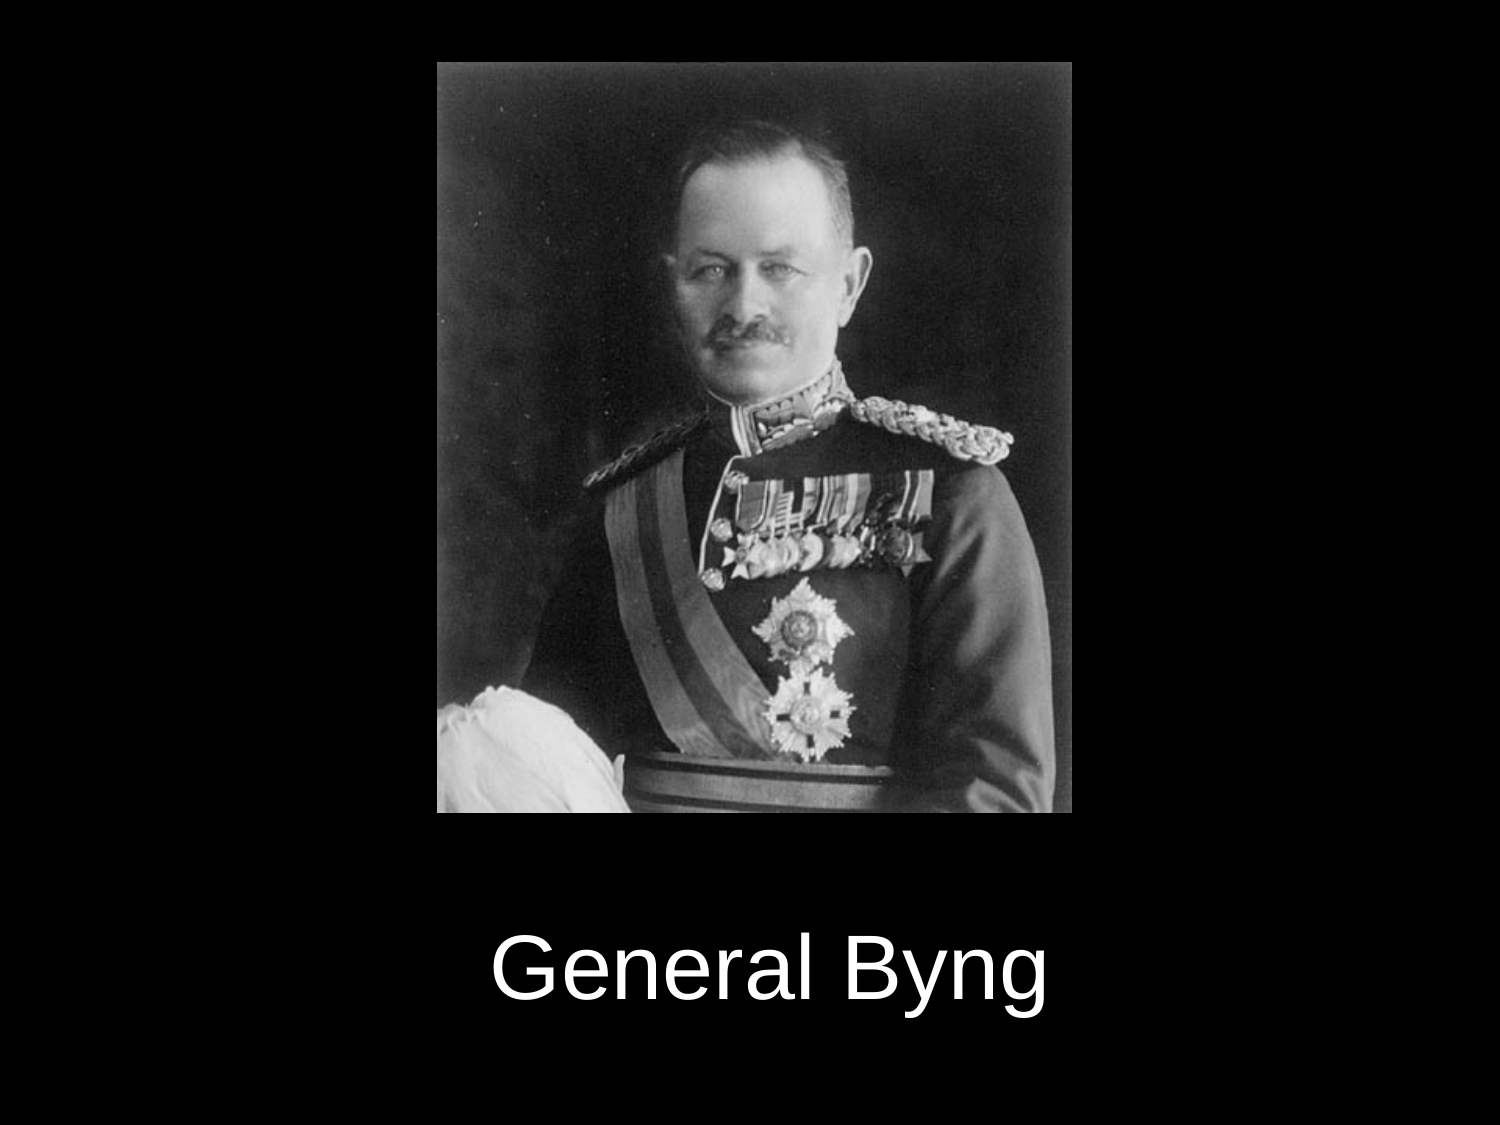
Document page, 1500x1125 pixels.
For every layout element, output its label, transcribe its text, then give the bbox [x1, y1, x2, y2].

text_box General Byng [474, 899, 1088, 1026]
picture [437, 62, 1072, 813]
